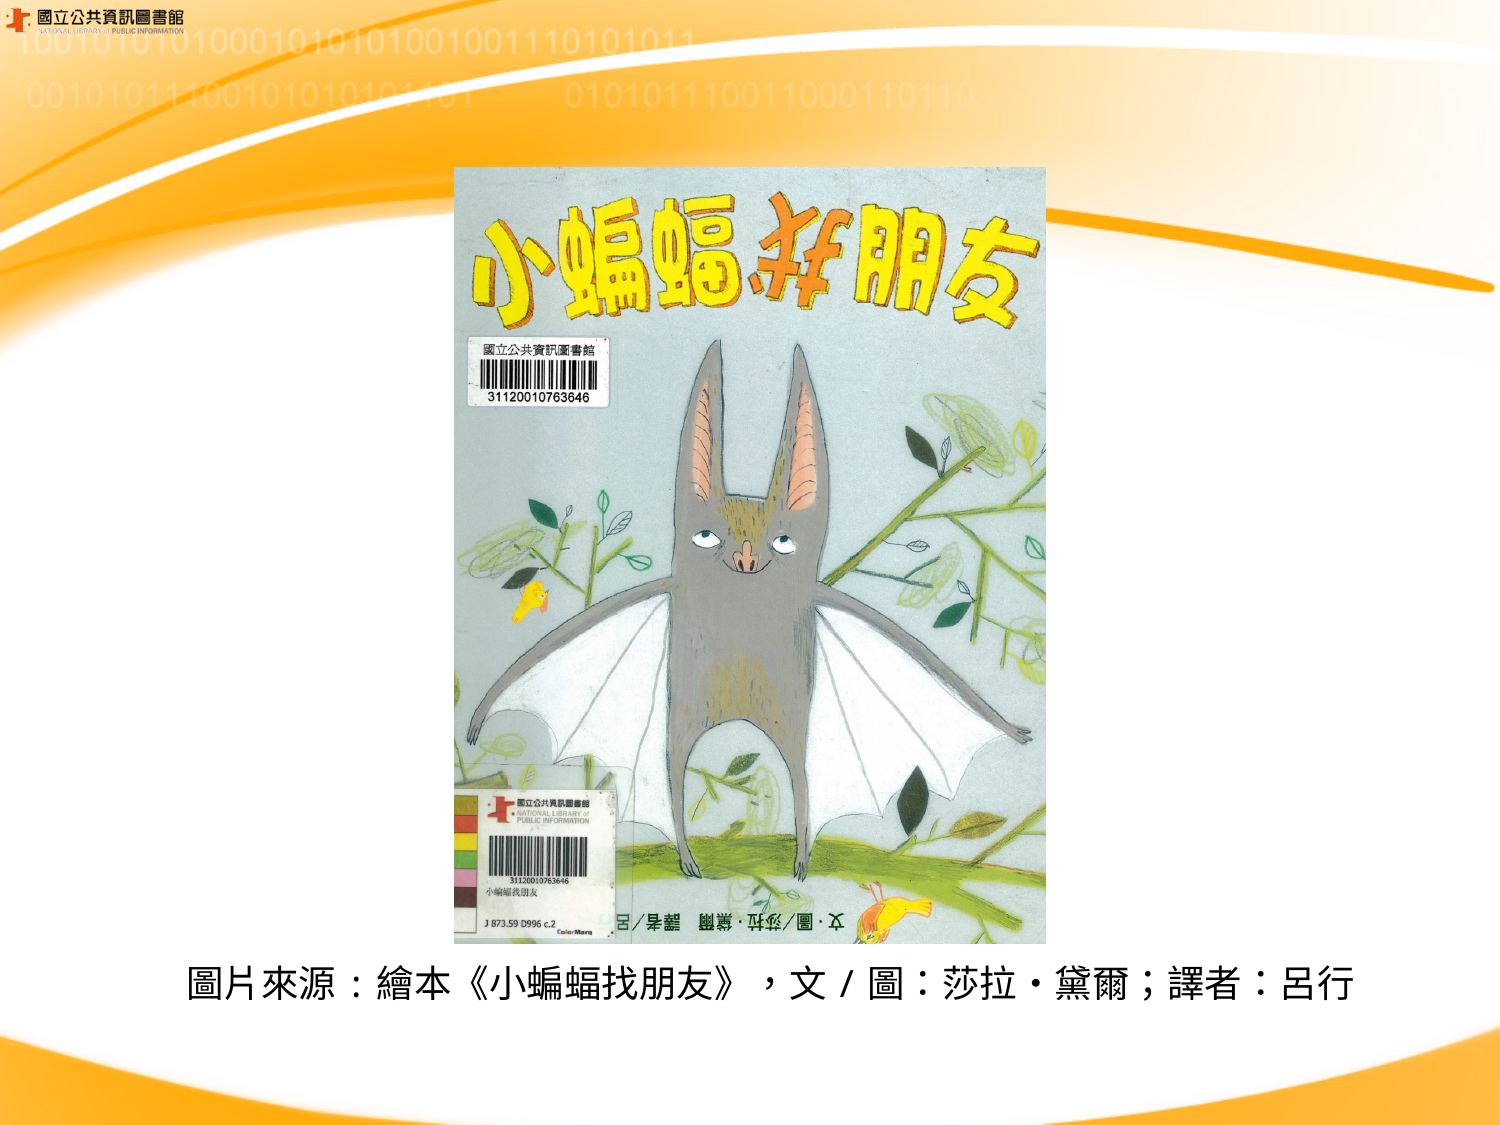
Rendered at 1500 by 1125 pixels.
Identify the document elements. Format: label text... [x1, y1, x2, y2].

picture [454, 167, 1046, 944]
text_box 圖片來源:繪本《小蝙蝠找朋友》，文/圖：莎拉‧黛爾；譯者：呂行 [171, 952, 1376, 1013]
